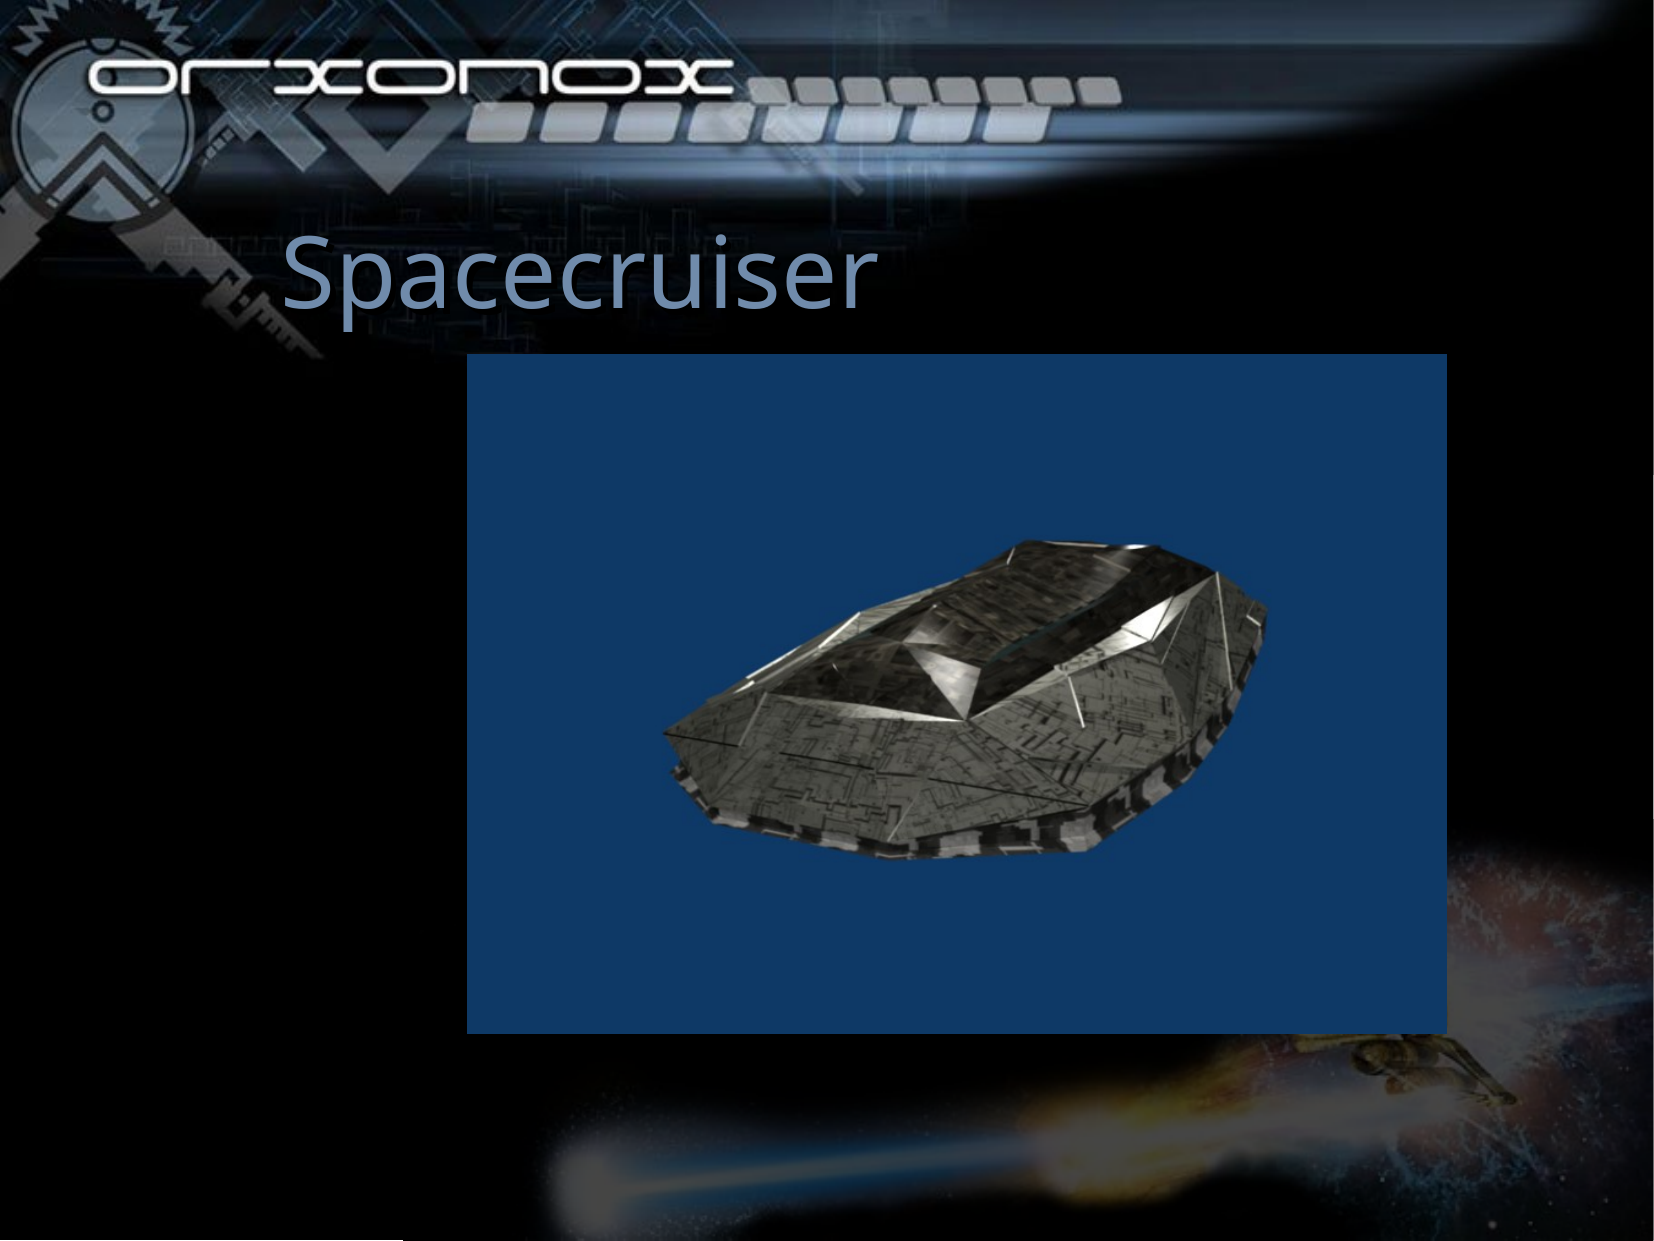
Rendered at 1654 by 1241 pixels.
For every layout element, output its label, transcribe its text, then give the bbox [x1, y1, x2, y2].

picture [0, 0, 1654, 1241]
text_box Spacecruiser [265, 194, 1241, 289]
